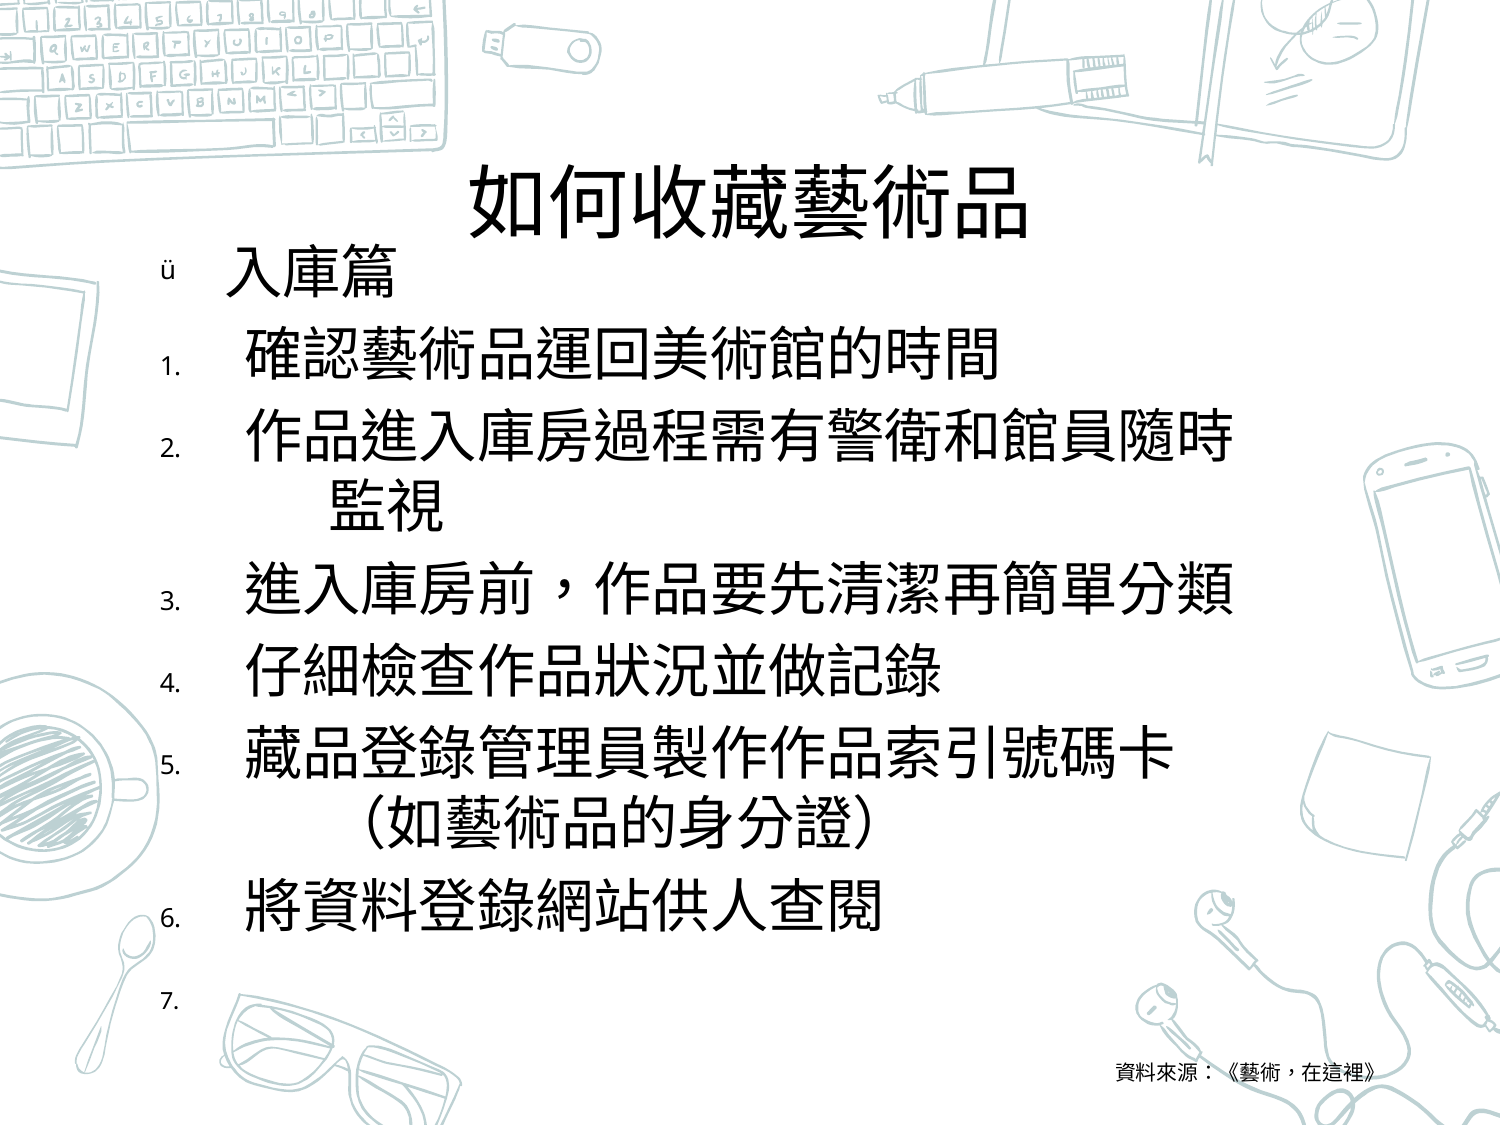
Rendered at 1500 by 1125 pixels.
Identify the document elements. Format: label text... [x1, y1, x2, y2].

text_box 資料來源：《藝術，在這裡》 [1090, 1052, 1500, 1093]
title 如何收藏藝術品 [185, 136, 1315, 264]
list 入庫篇 確認藝術品運回美術館的時間 作品進入庫房過程需有警衛和館員隨時監視 進入庫房前，作品要先清潔再簡單分類 仔細檢查作品狀況並做記錄 藏品登錄管理員製作作品索引號碼卡（如藝術品的身分證） 將資料登錄網站供人查閱 [123, 219, 1253, 986]
